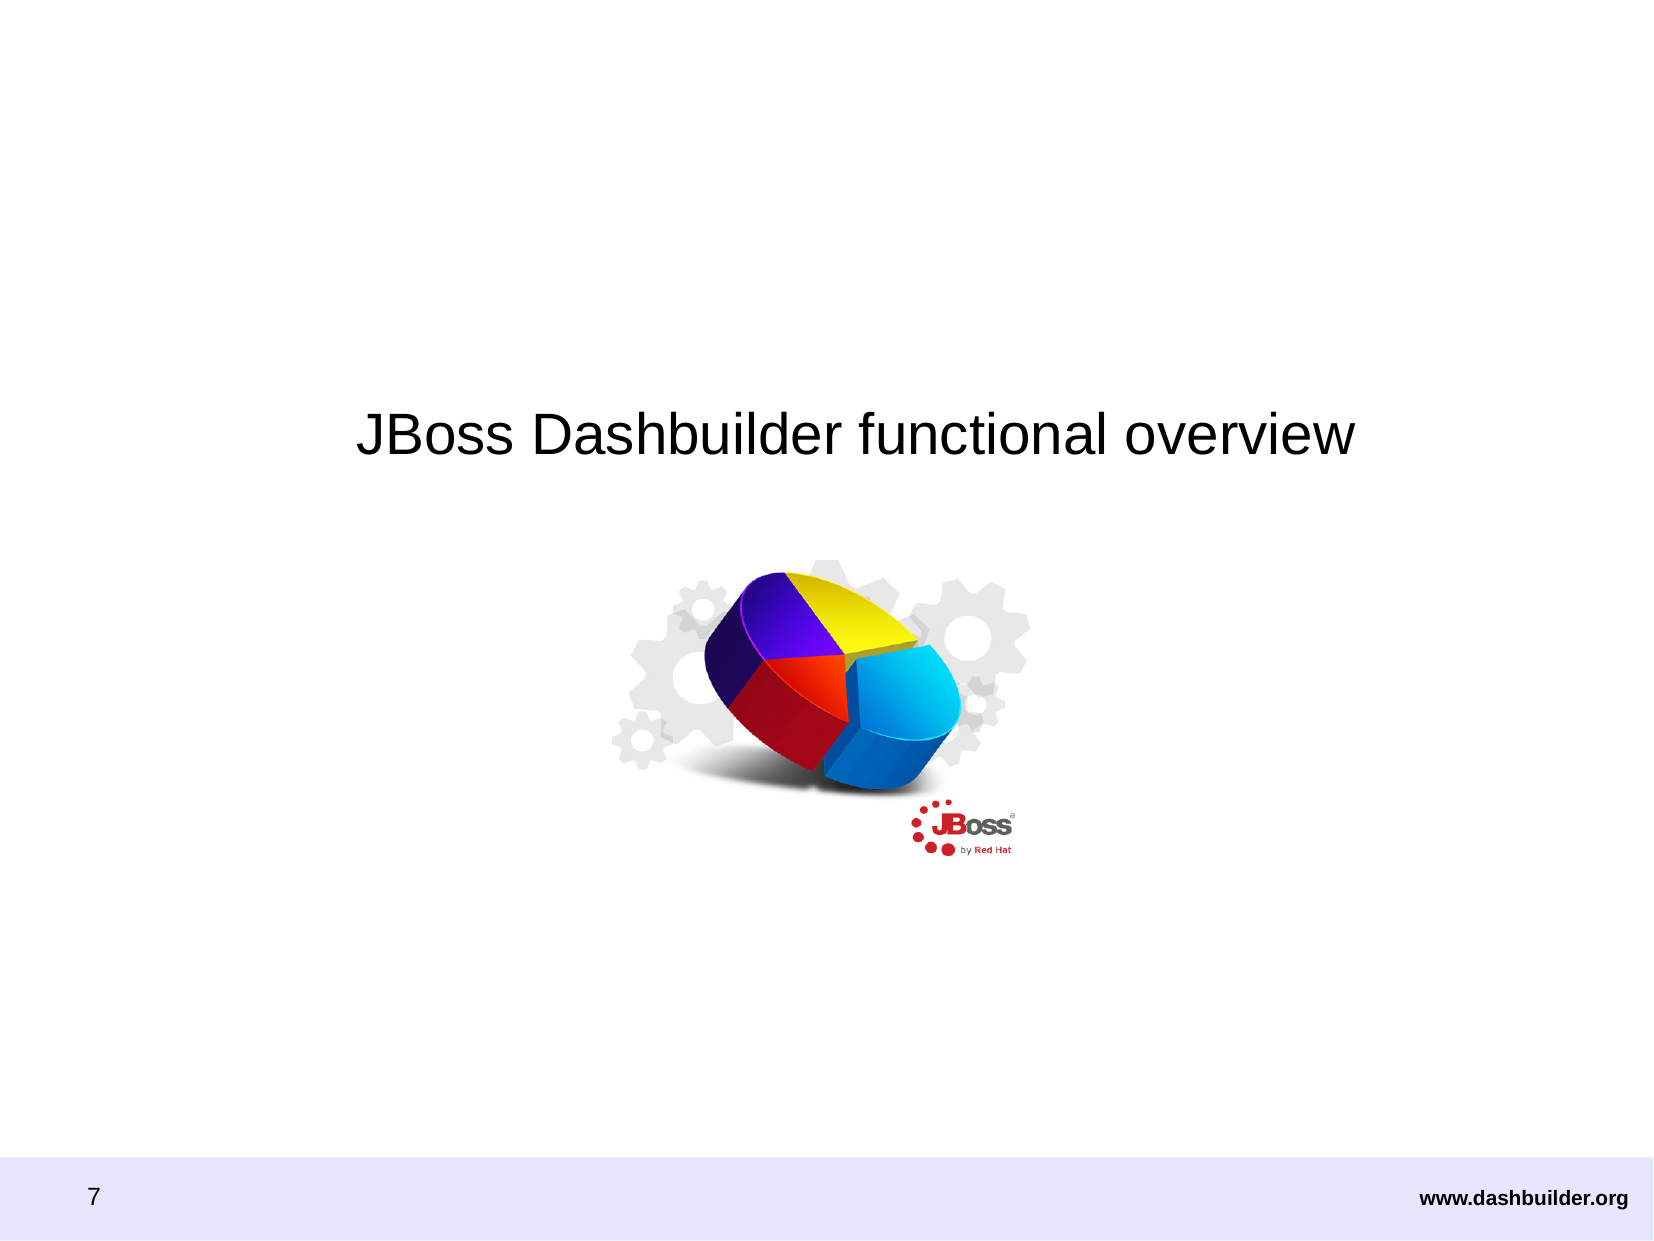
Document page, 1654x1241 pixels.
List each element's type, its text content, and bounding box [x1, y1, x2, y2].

list JBoss Dashbuilder functional overview [82, 401, 1571, 473]
picture [608, 554, 1040, 863]
